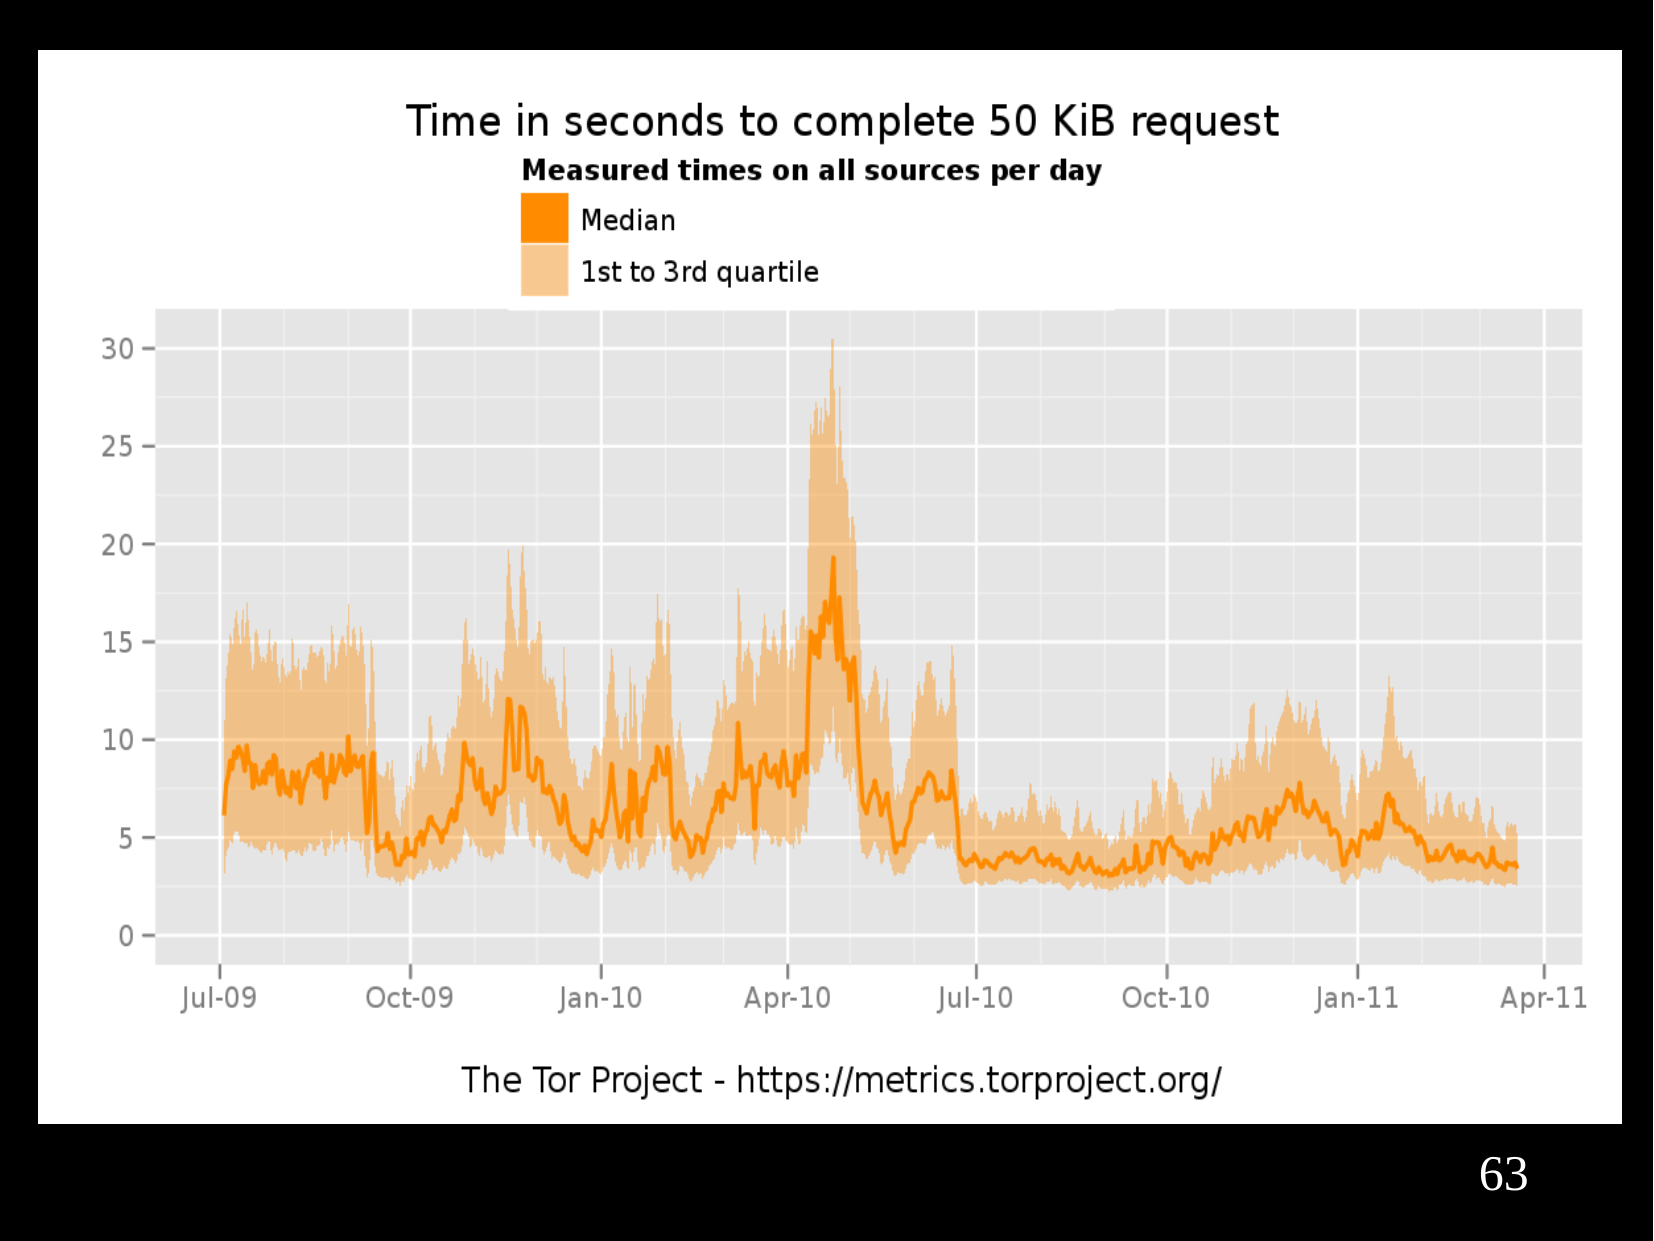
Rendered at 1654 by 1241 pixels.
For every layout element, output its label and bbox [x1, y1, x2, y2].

picture [38, 50, 1622, 1124]
